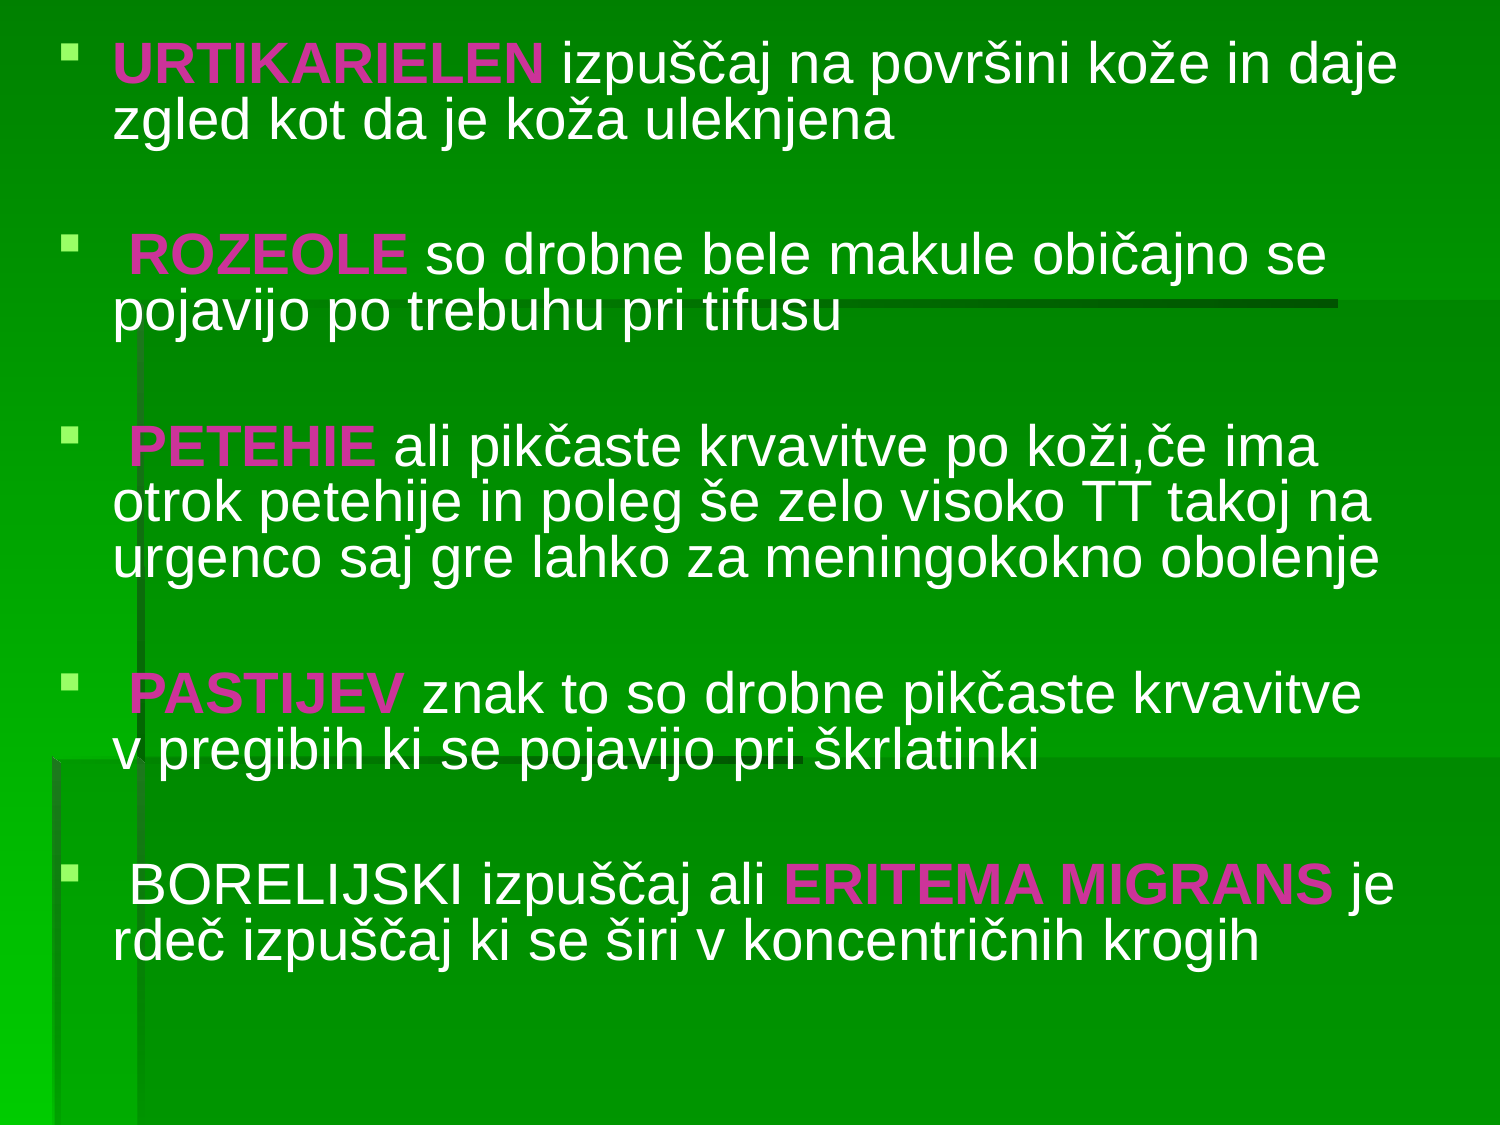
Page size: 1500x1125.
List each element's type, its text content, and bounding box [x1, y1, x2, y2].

list URTIKARIELEN izpuščaj na površini kože in daje zgled kot da je koža uleknjena ROZEOLE so drobne bele makule običajno se pojavijo po trebuhu pri tifusu PETEHIE ali pikčaste krvavitve po koži,če ima otrok petehije in poleg še zelo visoko TT takoj na urgenco saj gre lahko za meningokokno obolenje PASTIJEV znak to so drobne pikčaste krvavitve v pregibih ki se pojavijo pri škrlatinki BORELIJSKI izpuščaj ali ERITEMA MIGRANS je rdeč izpuščaj ki se širi v koncentričnih krogih [41, 31, 1424, 1035]
